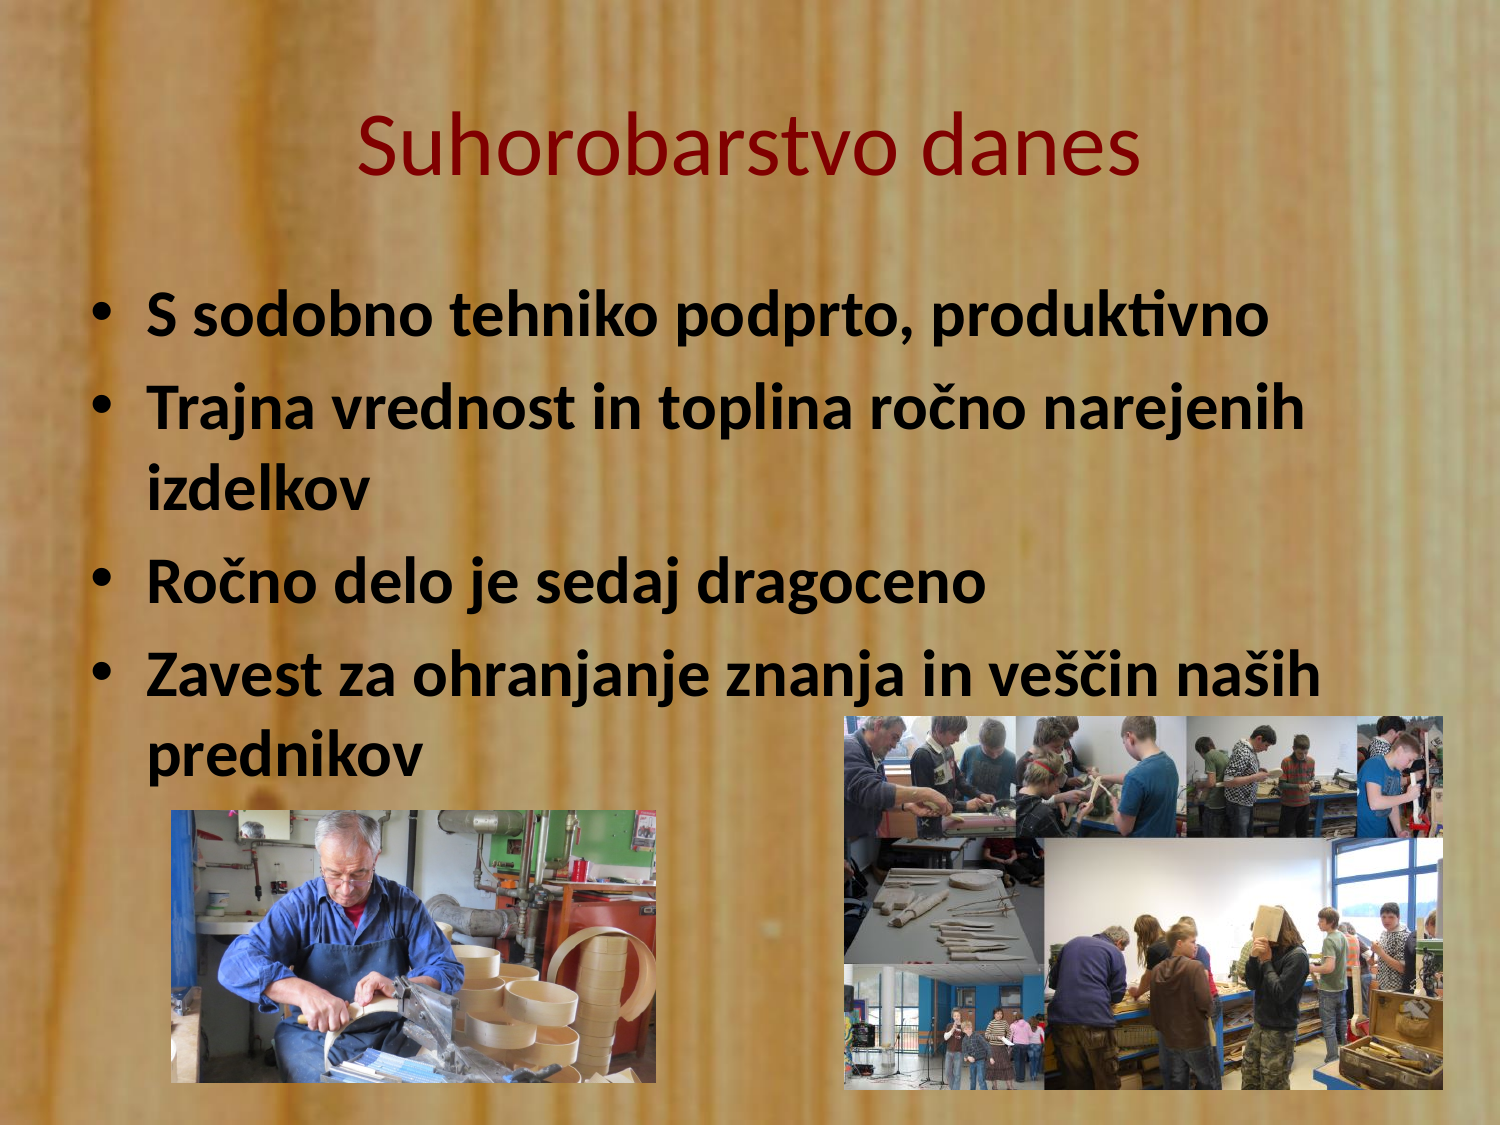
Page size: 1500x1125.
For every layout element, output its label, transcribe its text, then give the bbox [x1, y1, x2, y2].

picture [0, 0, 1500, 1125]
list S sodobno tehniko podprto, produktivno Trajna vrednost in toplina ročno narejenih izdelkov Ročno delo je sedaj dragoceno Zavest za ohranjanje znanja in veščin naših prednikov [75, 262, 1425, 1005]
title Suhorobarstvo danes [75, 45, 1425, 233]
